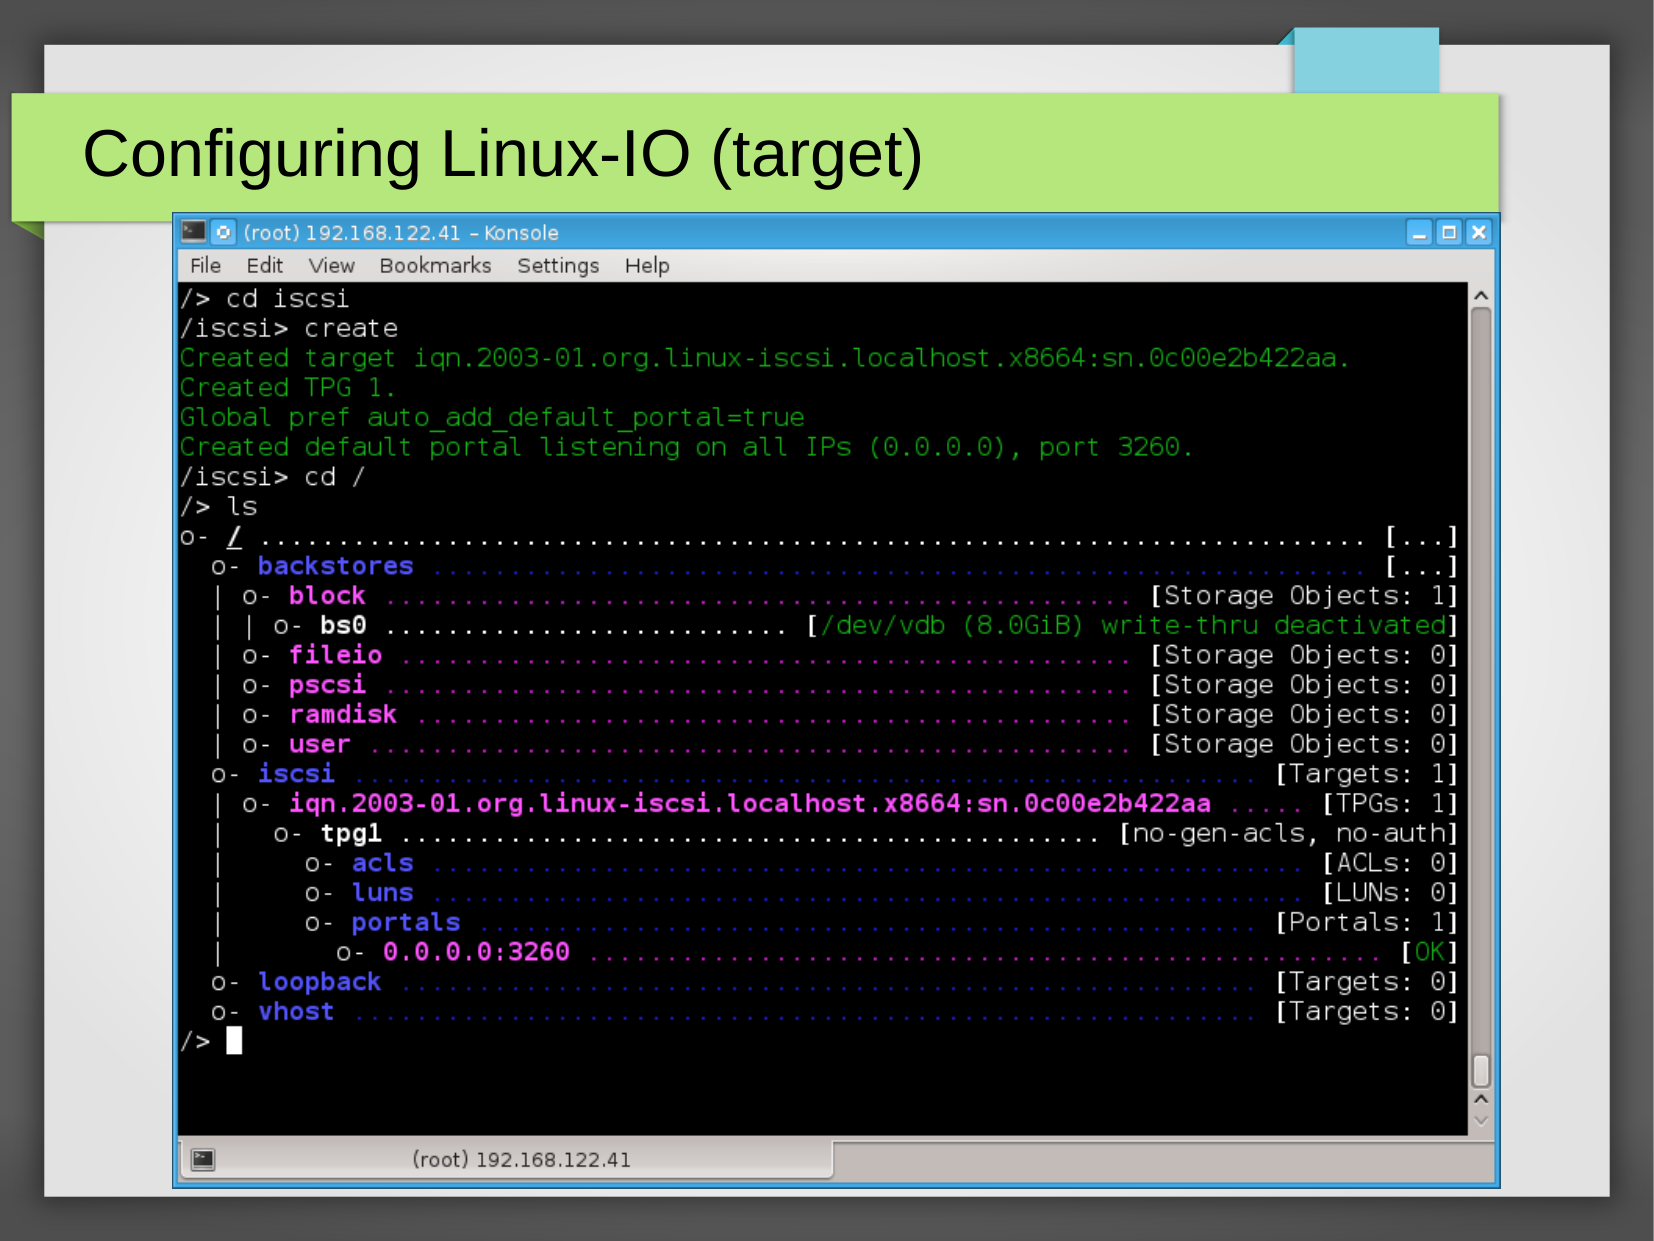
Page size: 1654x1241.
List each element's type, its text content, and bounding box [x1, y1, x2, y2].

title Configuring Linux-IO (target) [82, 94, 1264, 213]
picture [0, 0, 1654, 1241]
